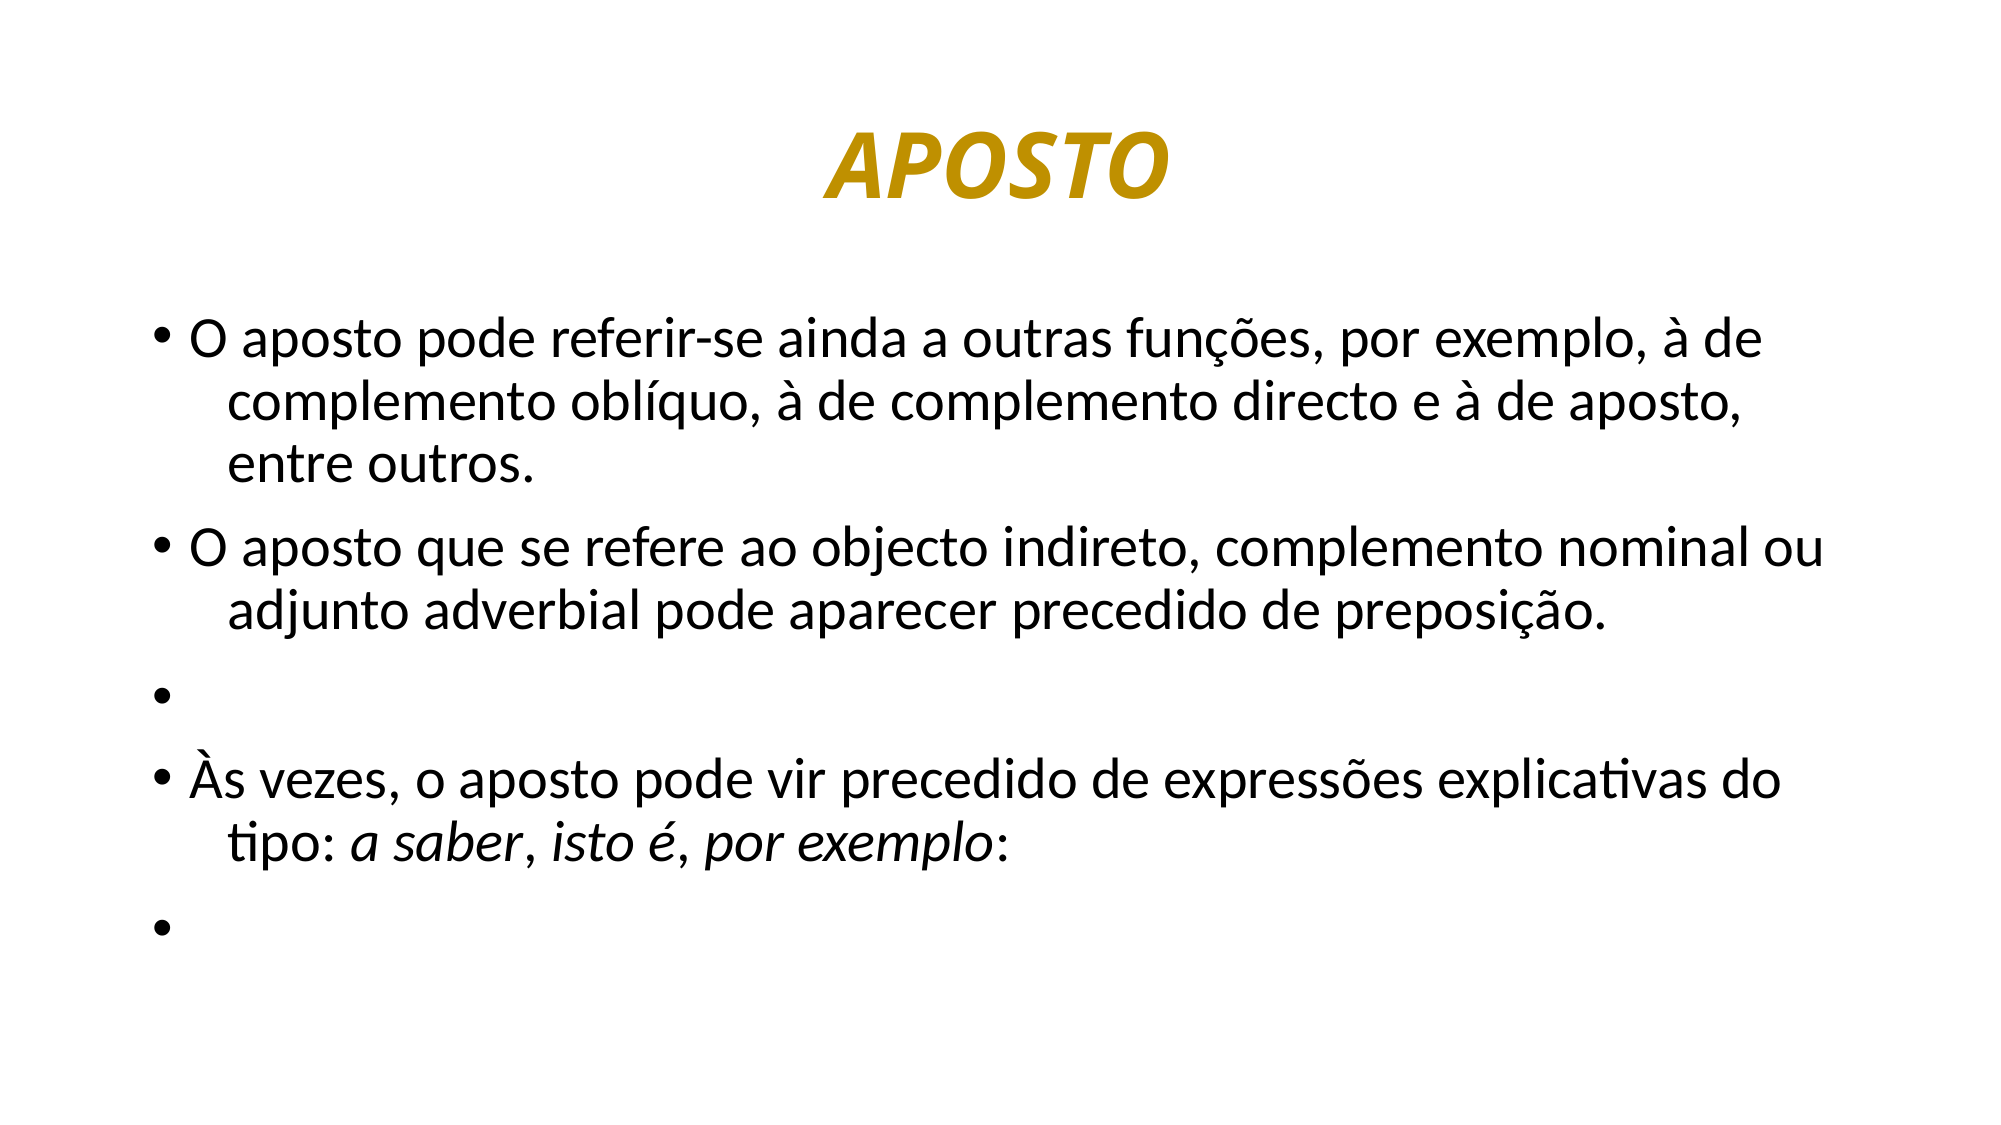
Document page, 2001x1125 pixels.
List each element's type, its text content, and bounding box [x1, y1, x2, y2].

list O aposto pode referir-se ainda a outras funções, por exemplo, à de complemento oblíquo, à de complemento directo e à de aposto, entre outros. O aposto que se refere ao objecto indireto, complemento nominal ou adjunto adverbial pode aparecer precedido de preposição. Às vezes, o aposto pode vir precedido de expressões explicativas do tipo: a saber, isto é, por exemplo: [137, 299, 1863, 1014]
title APOSTO [137, 59, 1863, 278]
